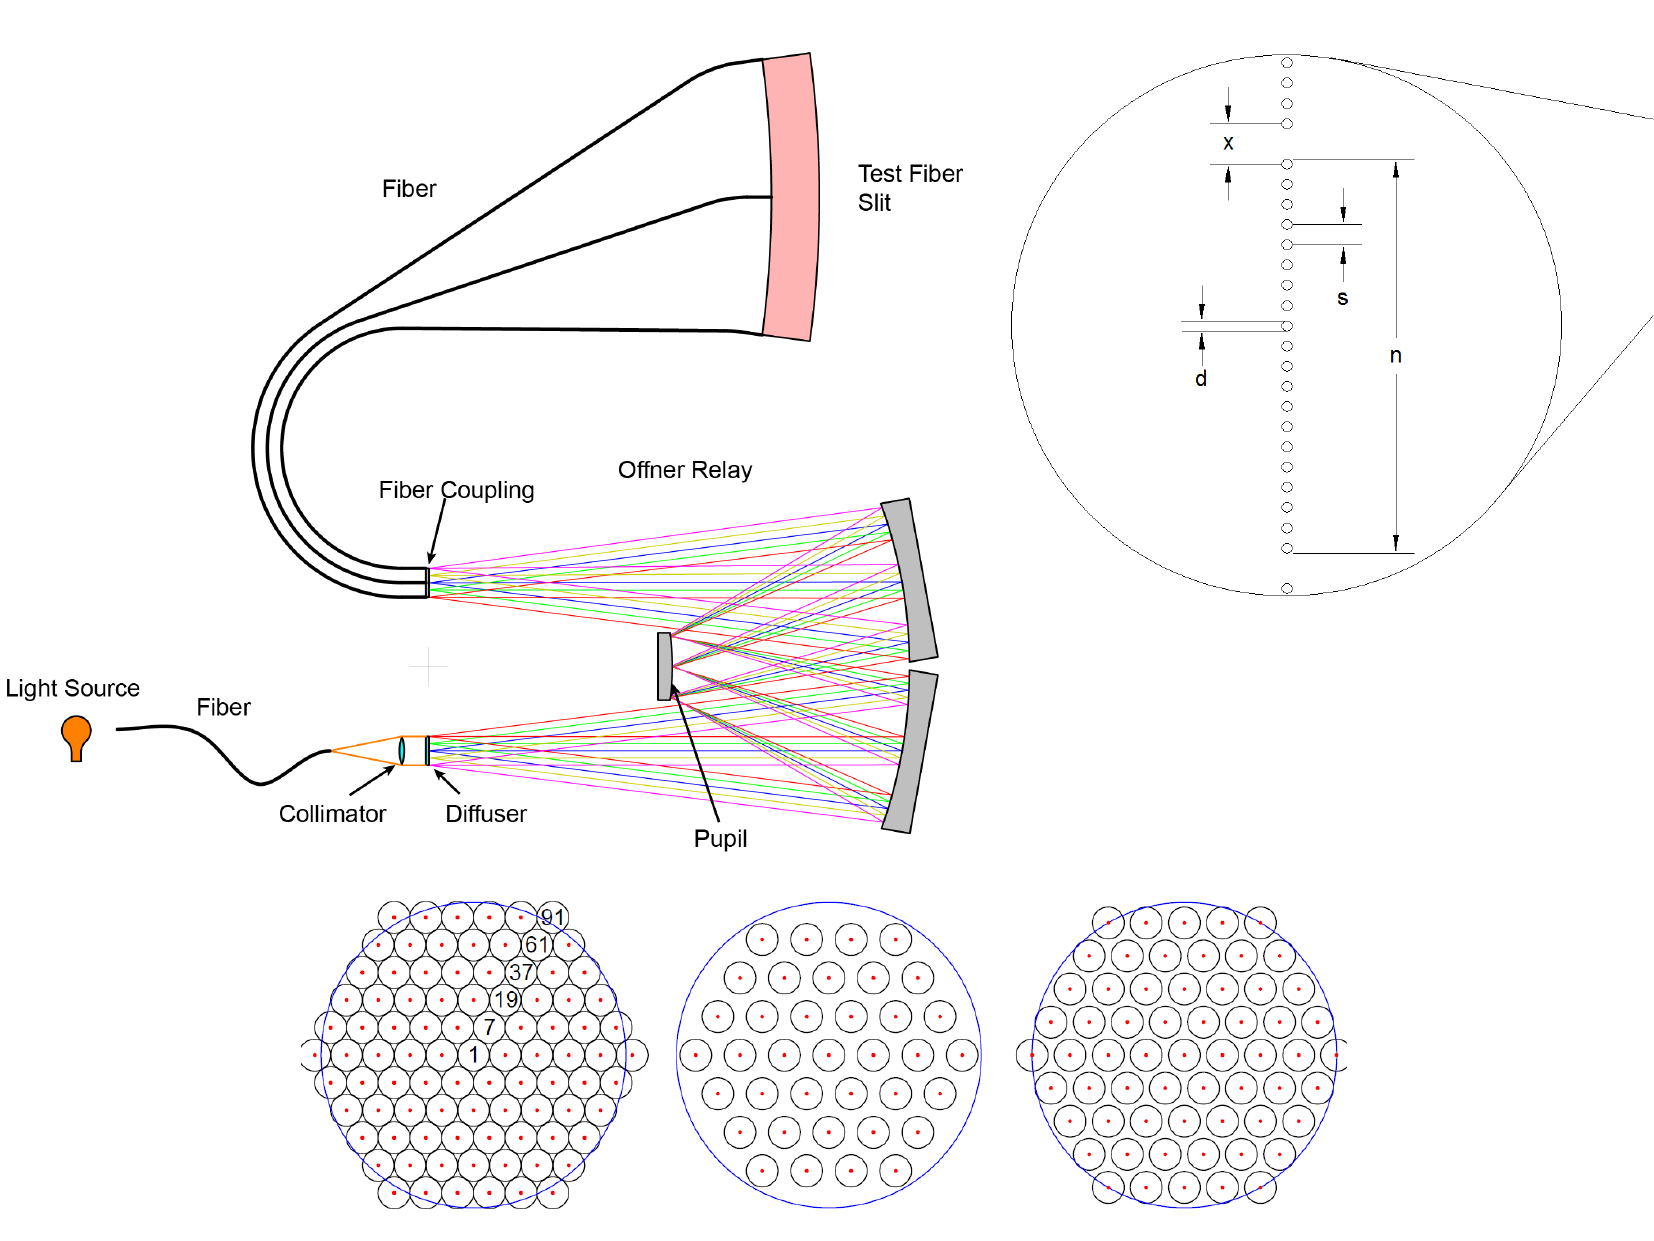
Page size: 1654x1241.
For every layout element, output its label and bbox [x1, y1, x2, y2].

picture [301, 897, 1347, 1209]
picture [1003, 11, 1654, 603]
picture [5, 52, 963, 854]
